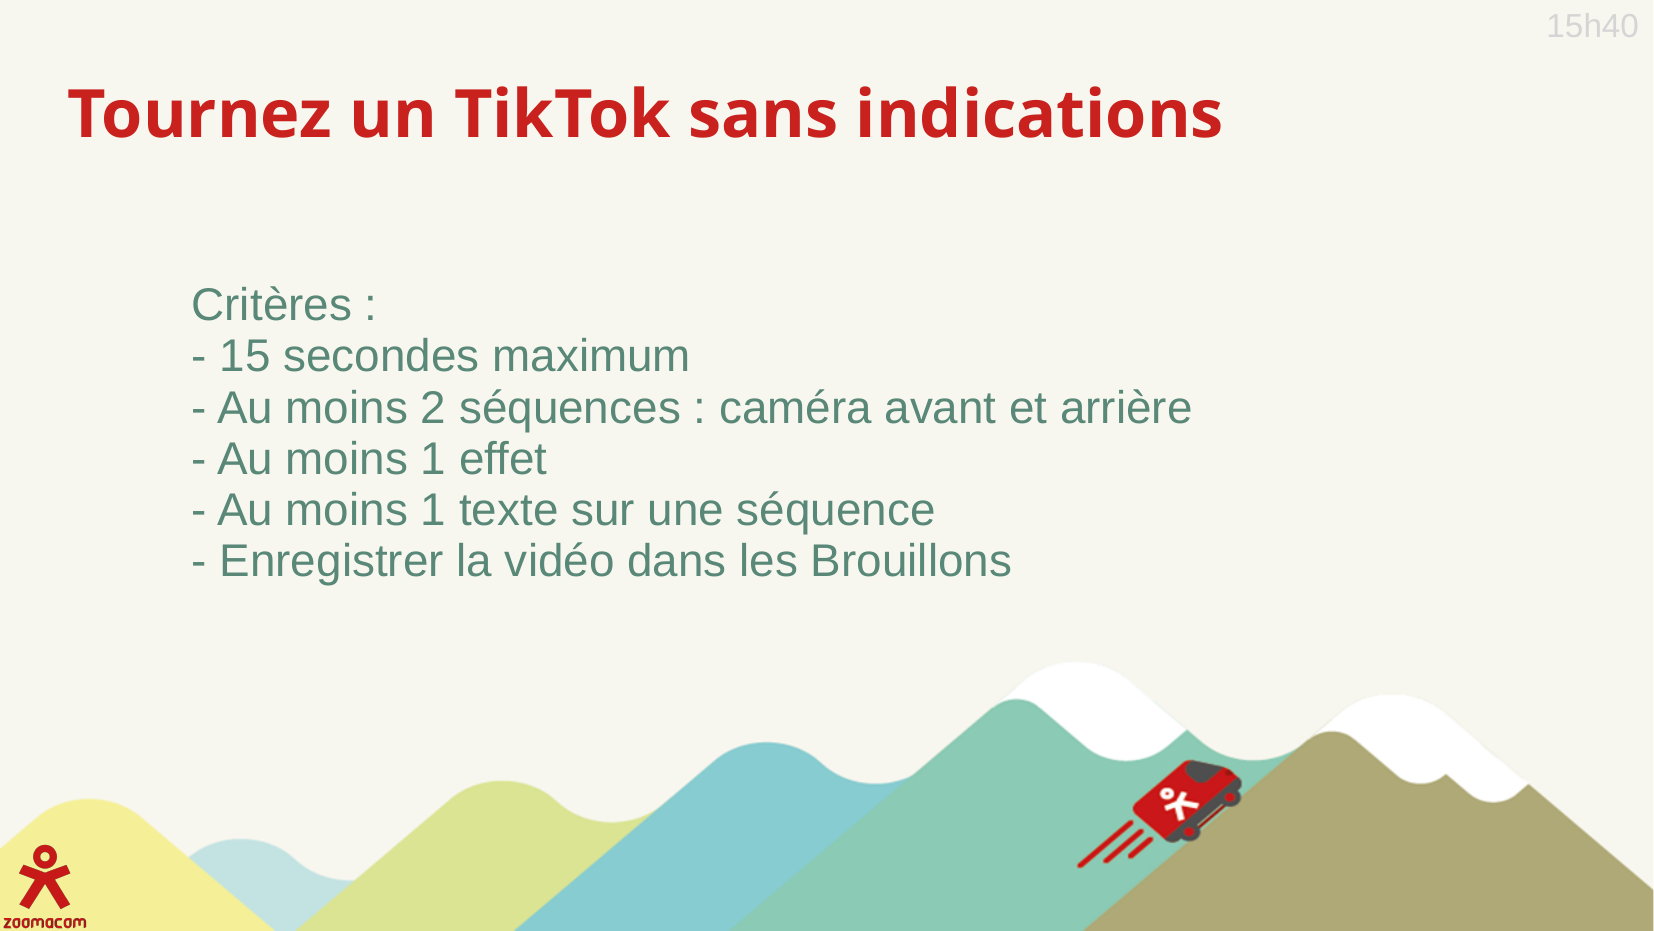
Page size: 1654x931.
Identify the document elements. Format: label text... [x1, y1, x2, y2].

picture [0, 0, 1654, 931]
text_box Critères : - 15 secondes maximum - Au moins 2 séquences : caméra avant et arrière - Au moins 1 effet - Au moins 1 texte sur une séquence - Enregistrer la vidéo dans les Brouillons [177, 271, 1506, 647]
text_box 15h40 [1476, 0, 1654, 60]
text_box Tournez un TikTok sans indications [53, 59, 1477, 230]
